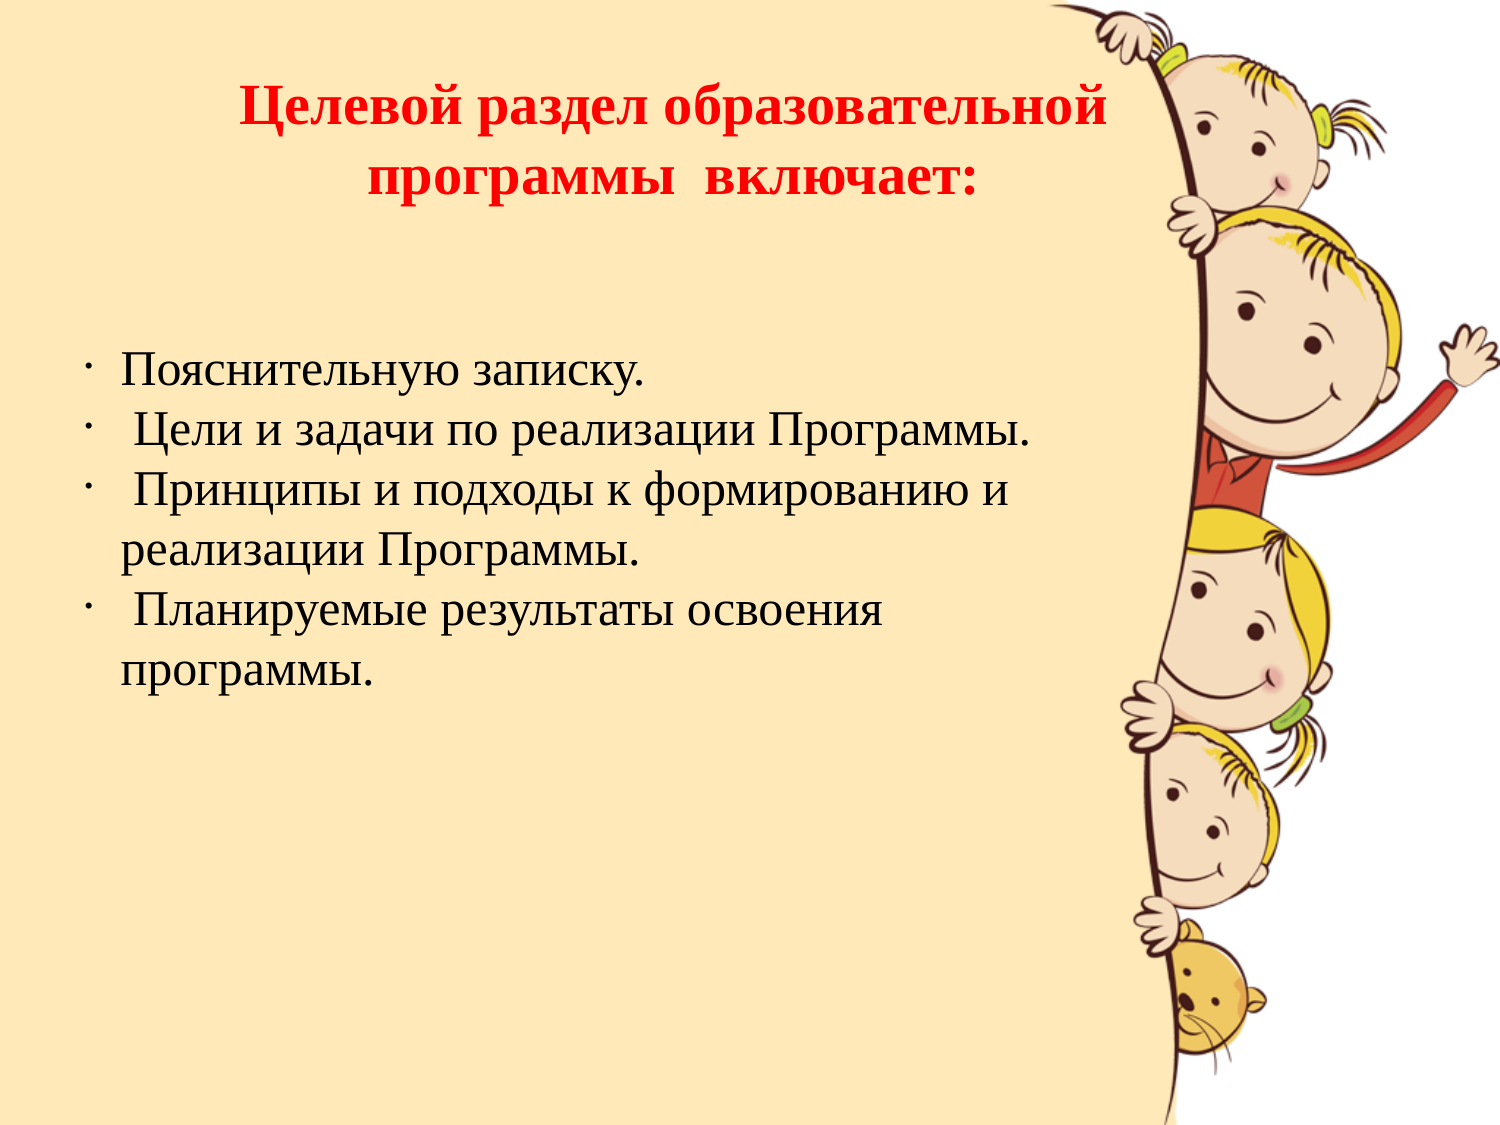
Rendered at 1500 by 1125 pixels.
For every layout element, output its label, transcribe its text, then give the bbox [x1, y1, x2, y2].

text_box Пояснительную записку. Цели и задачи по реализации Программы. Принципы и подходы к формированию и реализации Программы. Планируемые результаты освоения программы. [70, 328, 1125, 703]
text_box Целевой раздел образовательной программы включает: [70, 58, 1278, 284]
picture [0, 0, 1500, 1125]
